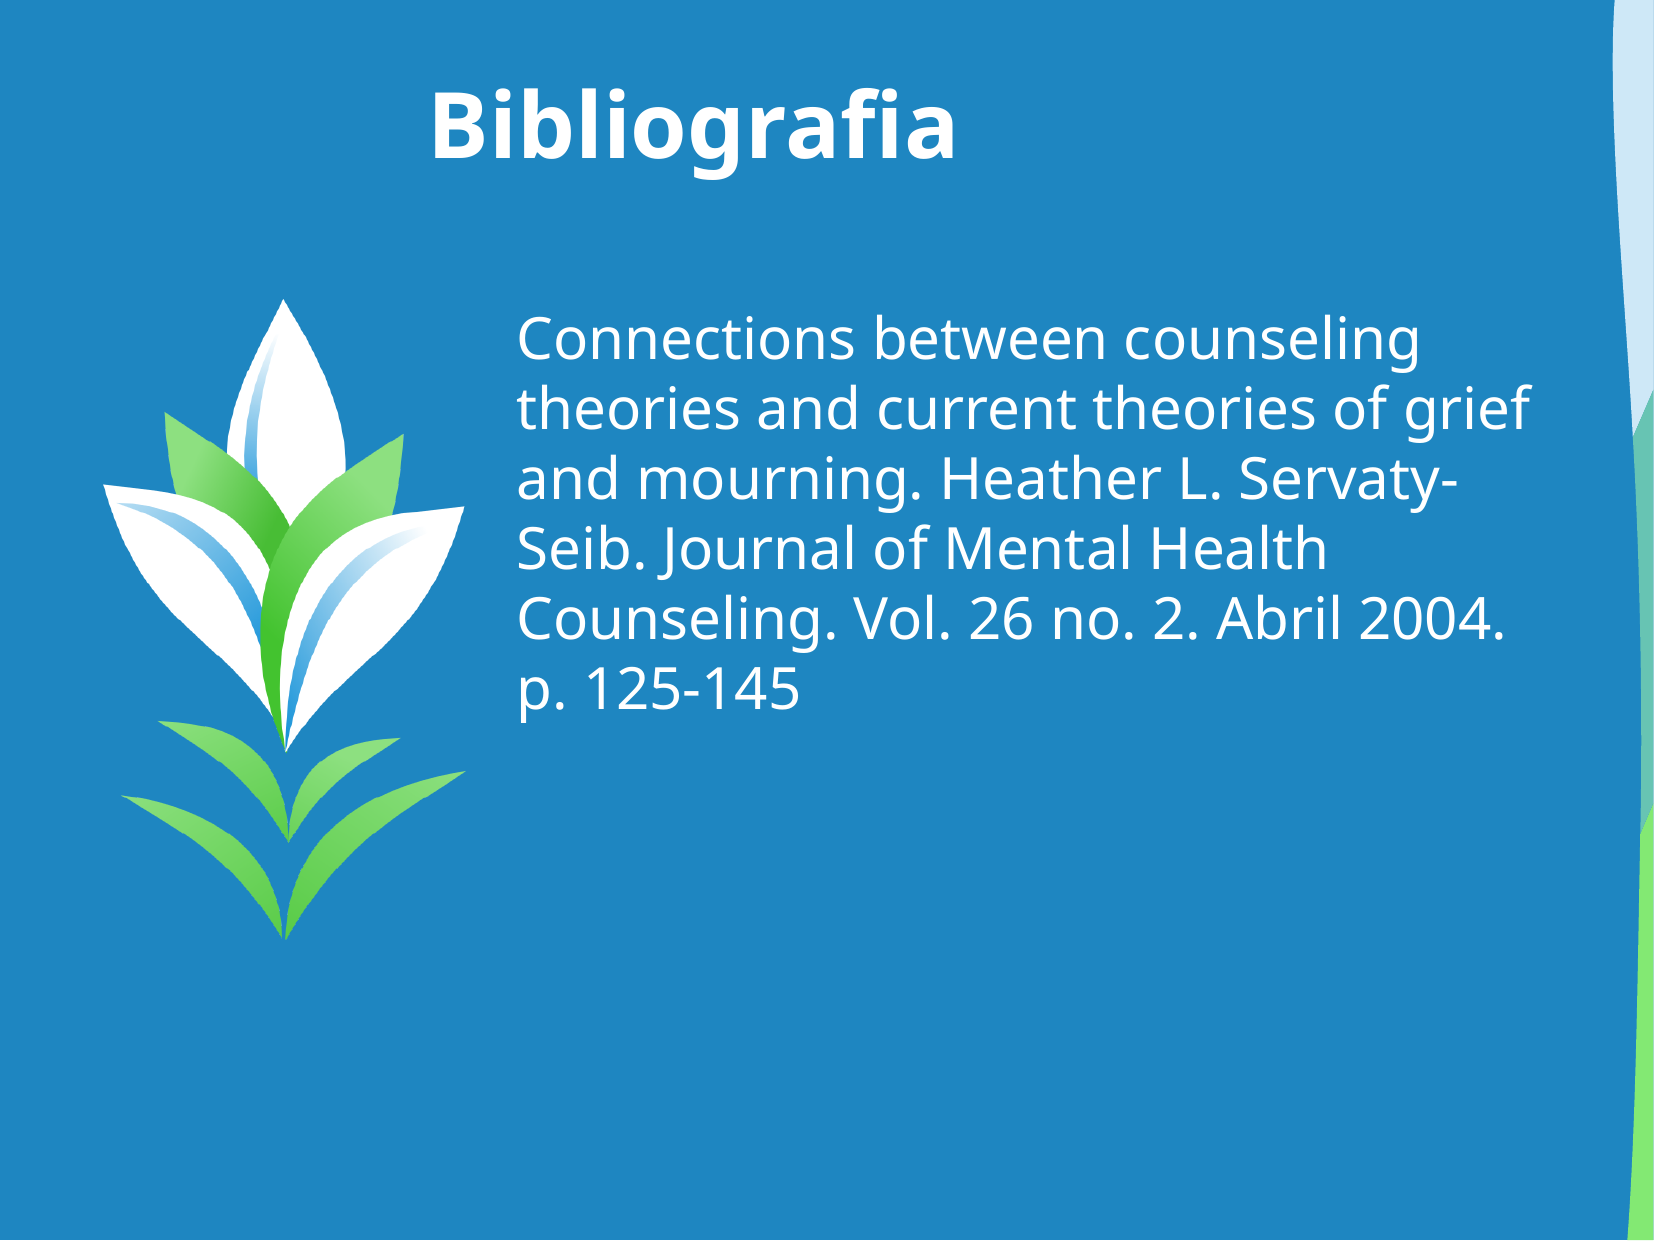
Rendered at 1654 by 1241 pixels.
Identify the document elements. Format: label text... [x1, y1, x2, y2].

text_box Connections between counseling theories and current theories of grief and mourning. Heather L. Servaty-Seib. Journal of Mental Health Counseling. Vol. 26 no. 2. Abril 2004. p. 125-145 [501, 293, 1565, 729]
picture [103, 299, 466, 940]
text_box Bibliografia [412, 58, 1388, 294]
